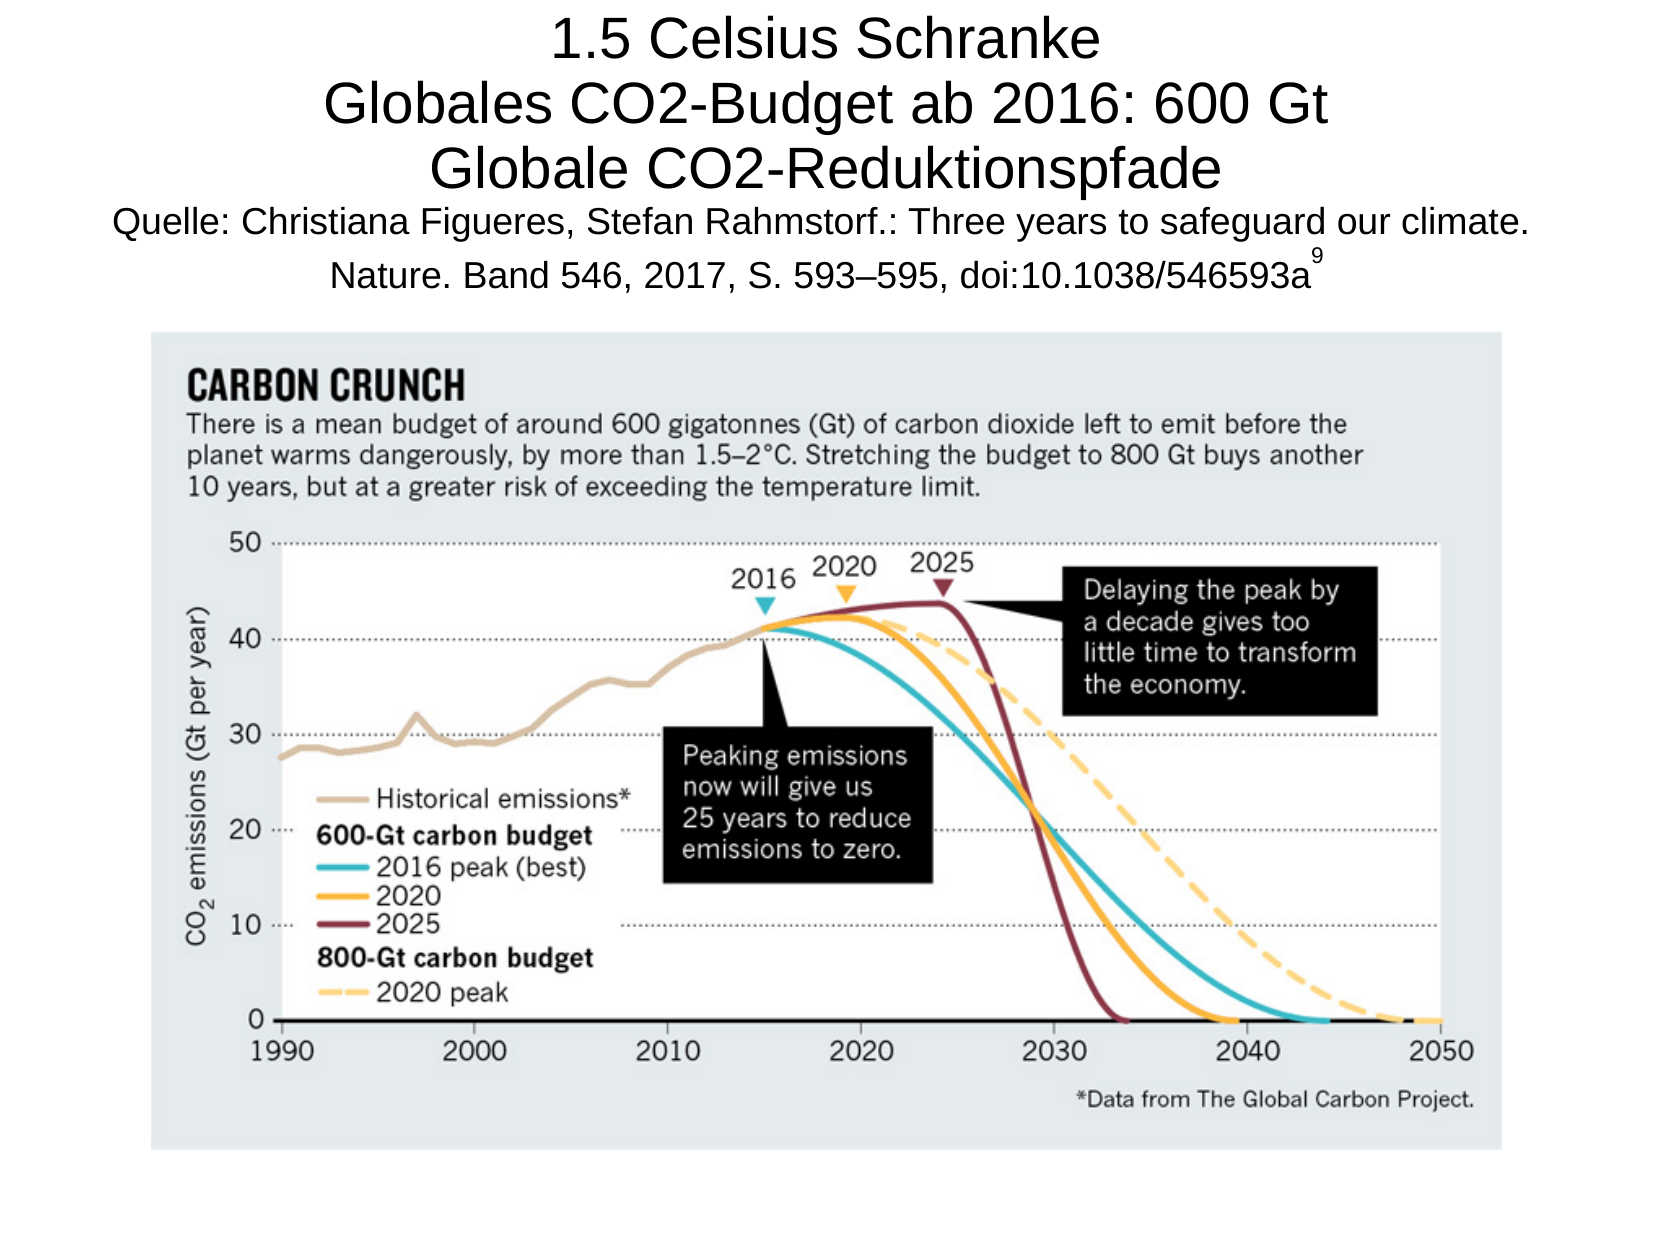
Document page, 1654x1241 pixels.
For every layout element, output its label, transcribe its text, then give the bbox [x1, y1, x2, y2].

picture [151, 331, 1502, 1150]
title 1.5 Celsius Schranke Globales CO2-Budget ab 2016: 600 Gt Globale CO2-Reduktionspfade Quelle: Christiana Figueres, Stefan Rahmstorf.: Three years to safeguard our climate. Nature. Band 546, 2017, S. 593–595, doi:10.1038/546593a9 [82, 5, 1571, 348]
